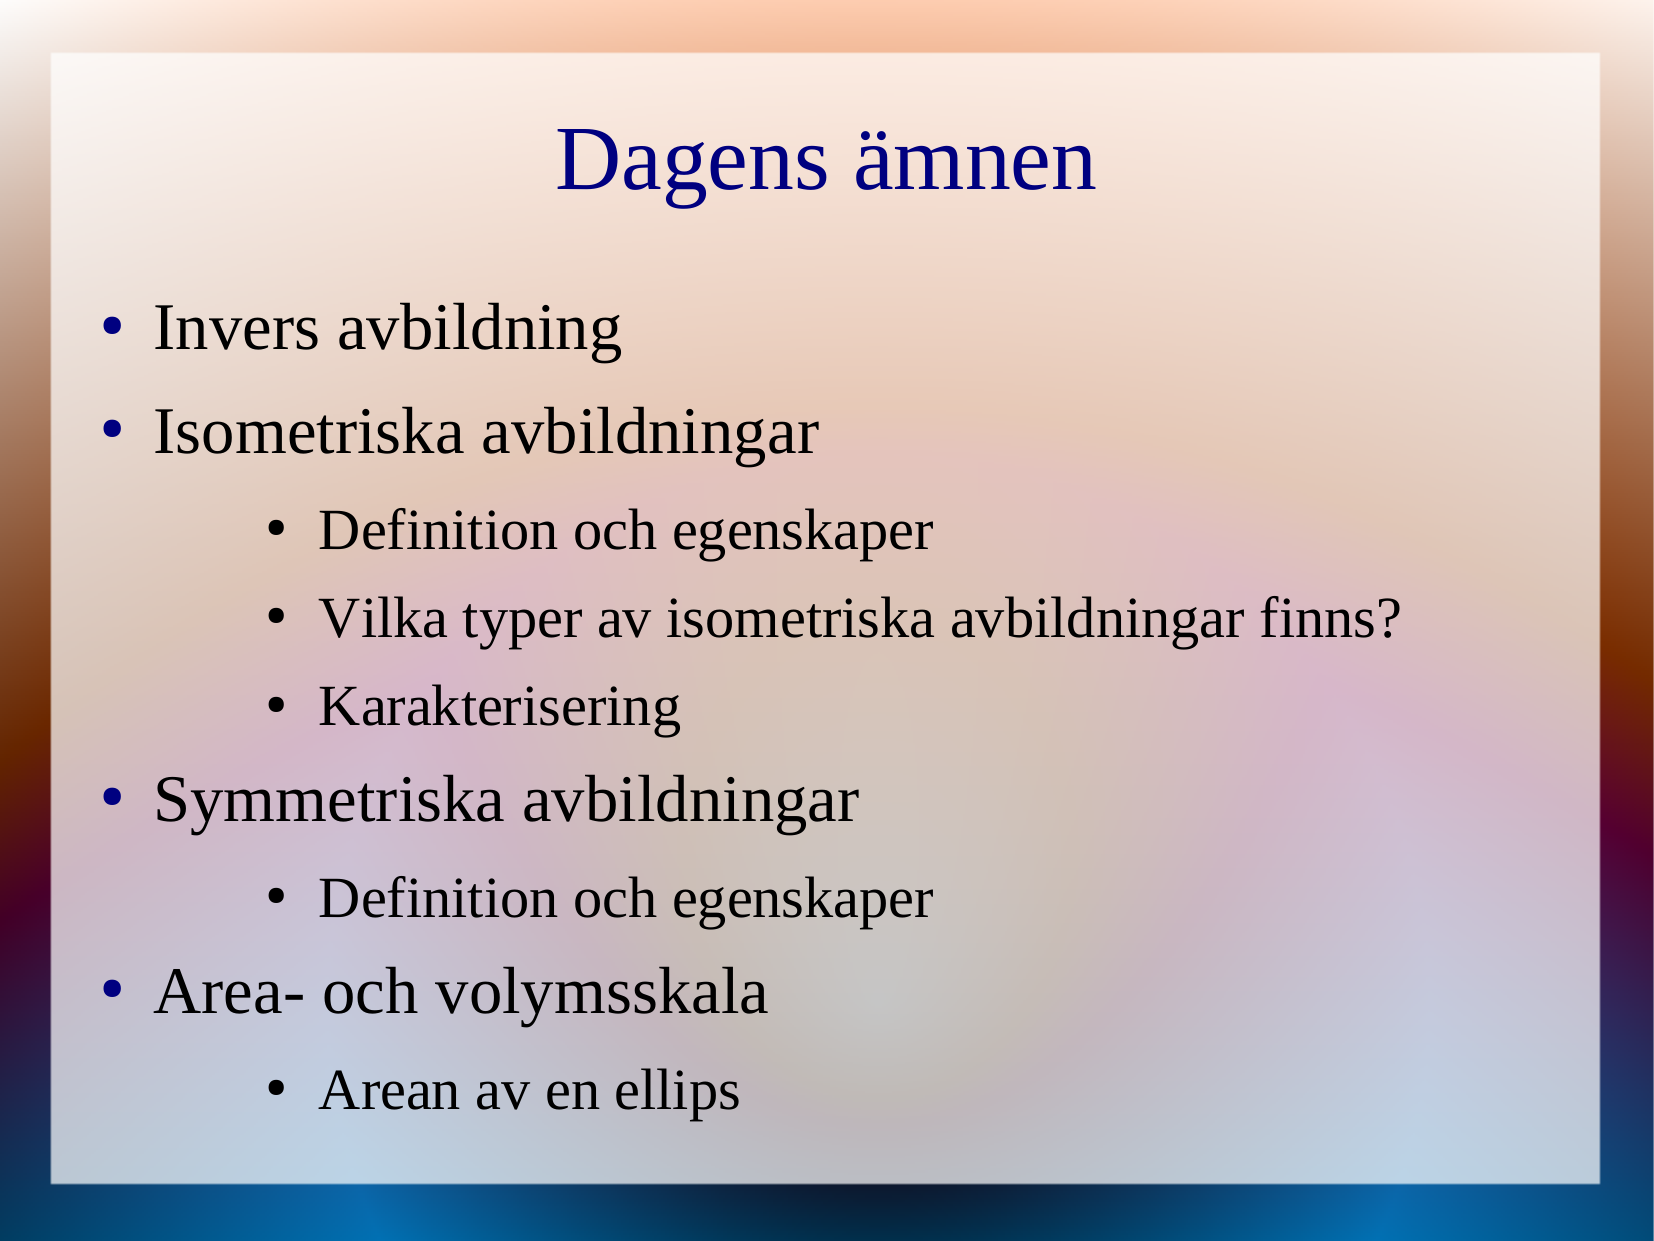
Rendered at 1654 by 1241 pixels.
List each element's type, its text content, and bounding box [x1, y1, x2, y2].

title Dagens ämnen [82, 55, 1571, 263]
list Invers avbildning Isometriska avbildningar Definition och egenskaper Vilka typer av isometriska avbildningar finns? Karakterisering Symmetriska avbildningar Definition och egenskaper Area- och volymsskala Arean av en ellips [82, 290, 1571, 1122]
picture [0, 0, 1654, 1241]
